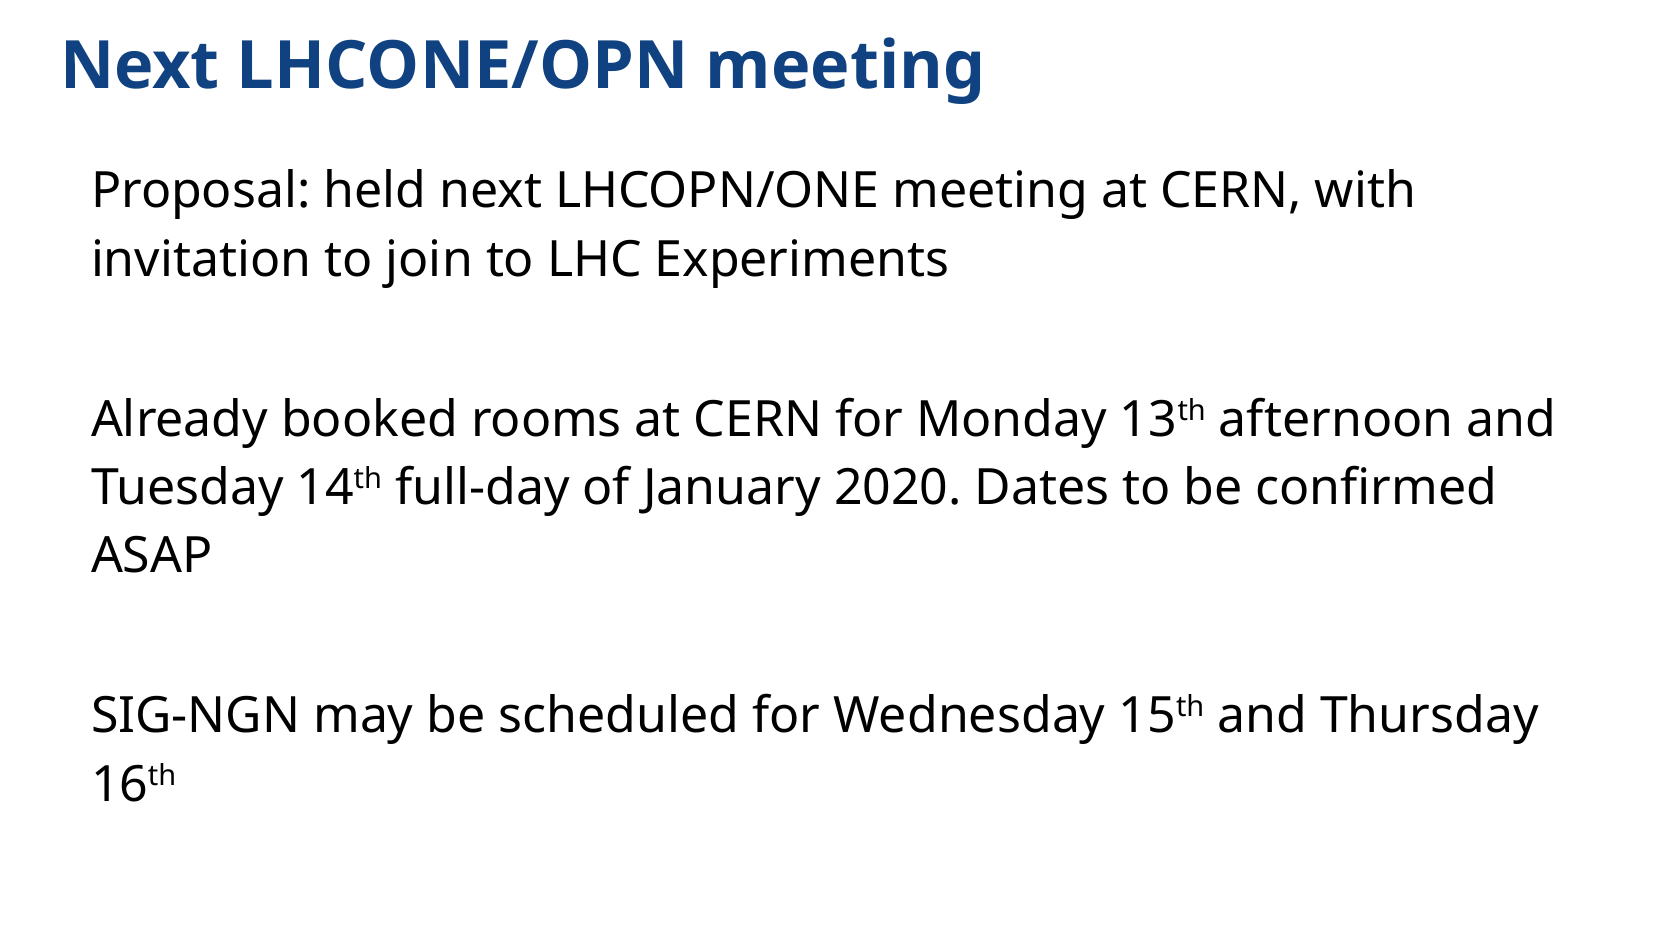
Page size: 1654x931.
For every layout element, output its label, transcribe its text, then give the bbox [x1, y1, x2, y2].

text_box Proposal: held next LHCOPN/ONE meeting at CERN, with invitation to join to LHC Experiments Already booked rooms at CERN for Monday 13th afternoon and Tuesday 14th full-day of January 2020. Dates to be confirmed ASAP SIG-NGN may be scheduled for Wednesday 15th and Thursday 16th [76, 146, 1601, 931]
title Next LHCONE/OPN meeting [60, 0, 1528, 138]
